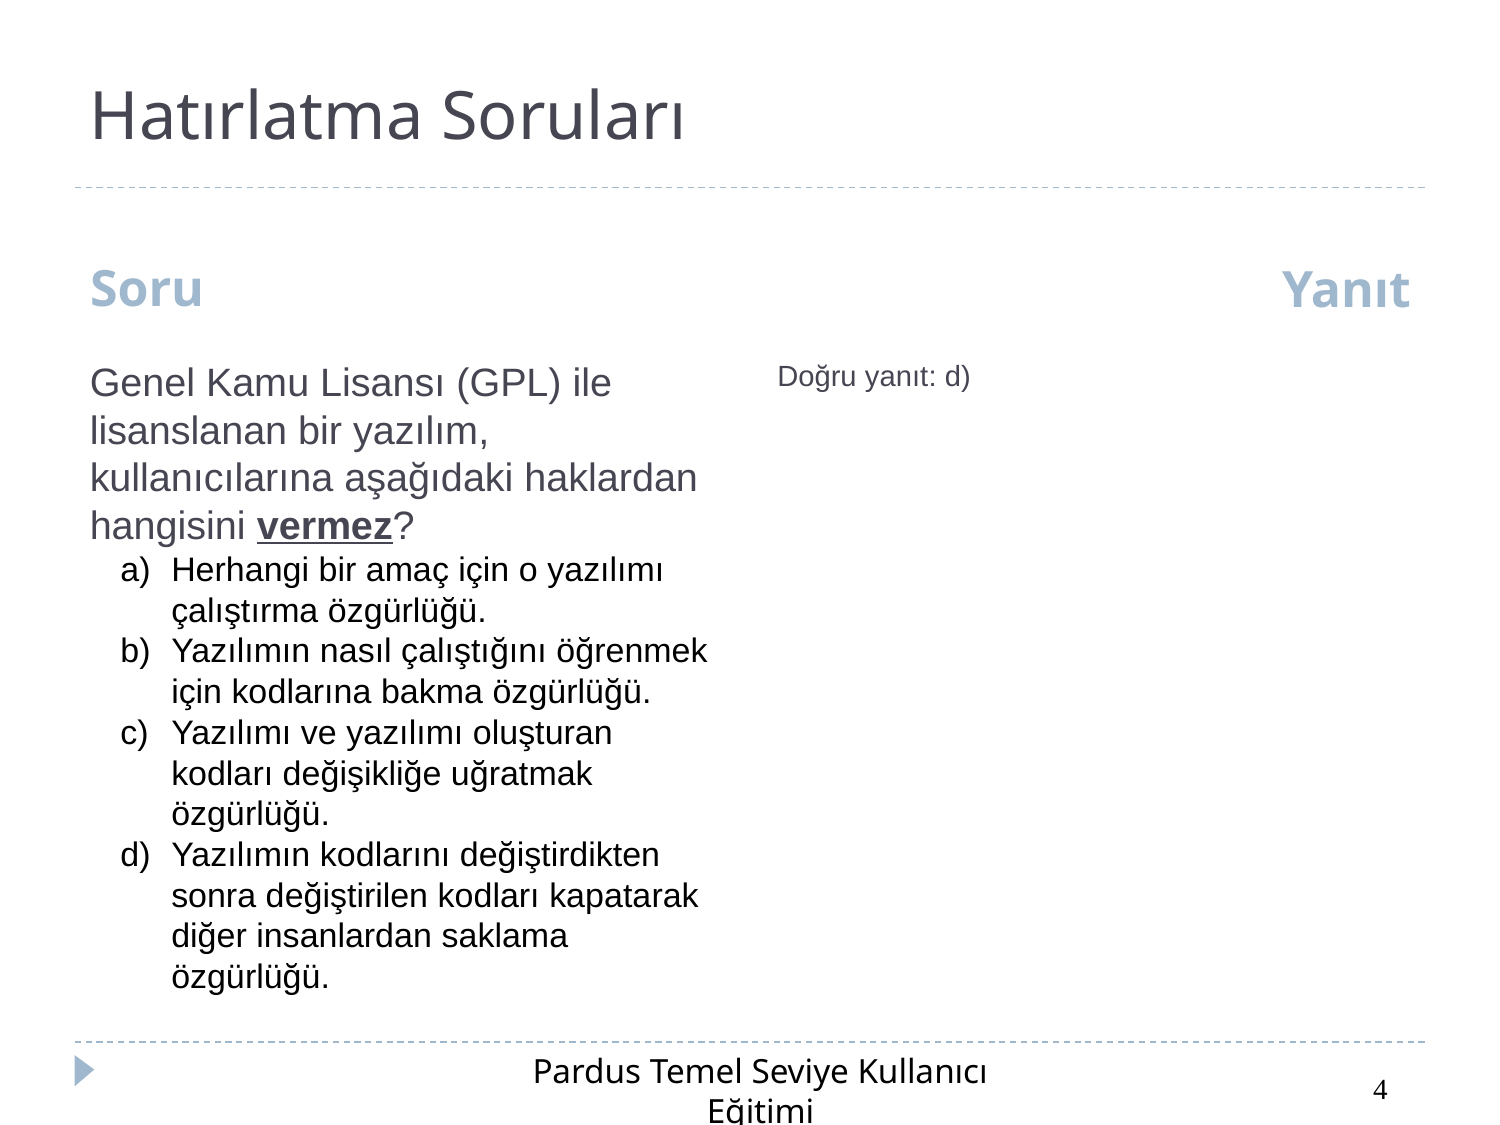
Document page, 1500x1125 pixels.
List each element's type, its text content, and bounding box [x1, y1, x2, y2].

list Genel Kamu Lisansı (GPL) ile lisanslanan bir yazılım, kullanıcılarına aşağıdaki haklardan hangisini vermez? Herhangi bir amaç için o yazılımı çalıştırma özgürlüğü. Yazılımın nasıl çalıştığını öğrenmek için kodlarına bakma özgürlüğü. Yazılımı ve yazılımı oluşturan kodları değişikliğe uğratmak özgürlüğü. Yazılımın kodlarını değiştirdikten sonra değiştirilen kodları kapatarak diğer insanlardan saklama özgürlüğü. [75, 350, 738, 1013]
list Soru [75, 210, 738, 324]
list Doğru yanıt: d) [762, 350, 1425, 1013]
list Yanıt [762, 212, 1426, 325]
title Hatırlatma Soruları [75, 37, 1425, 188]
